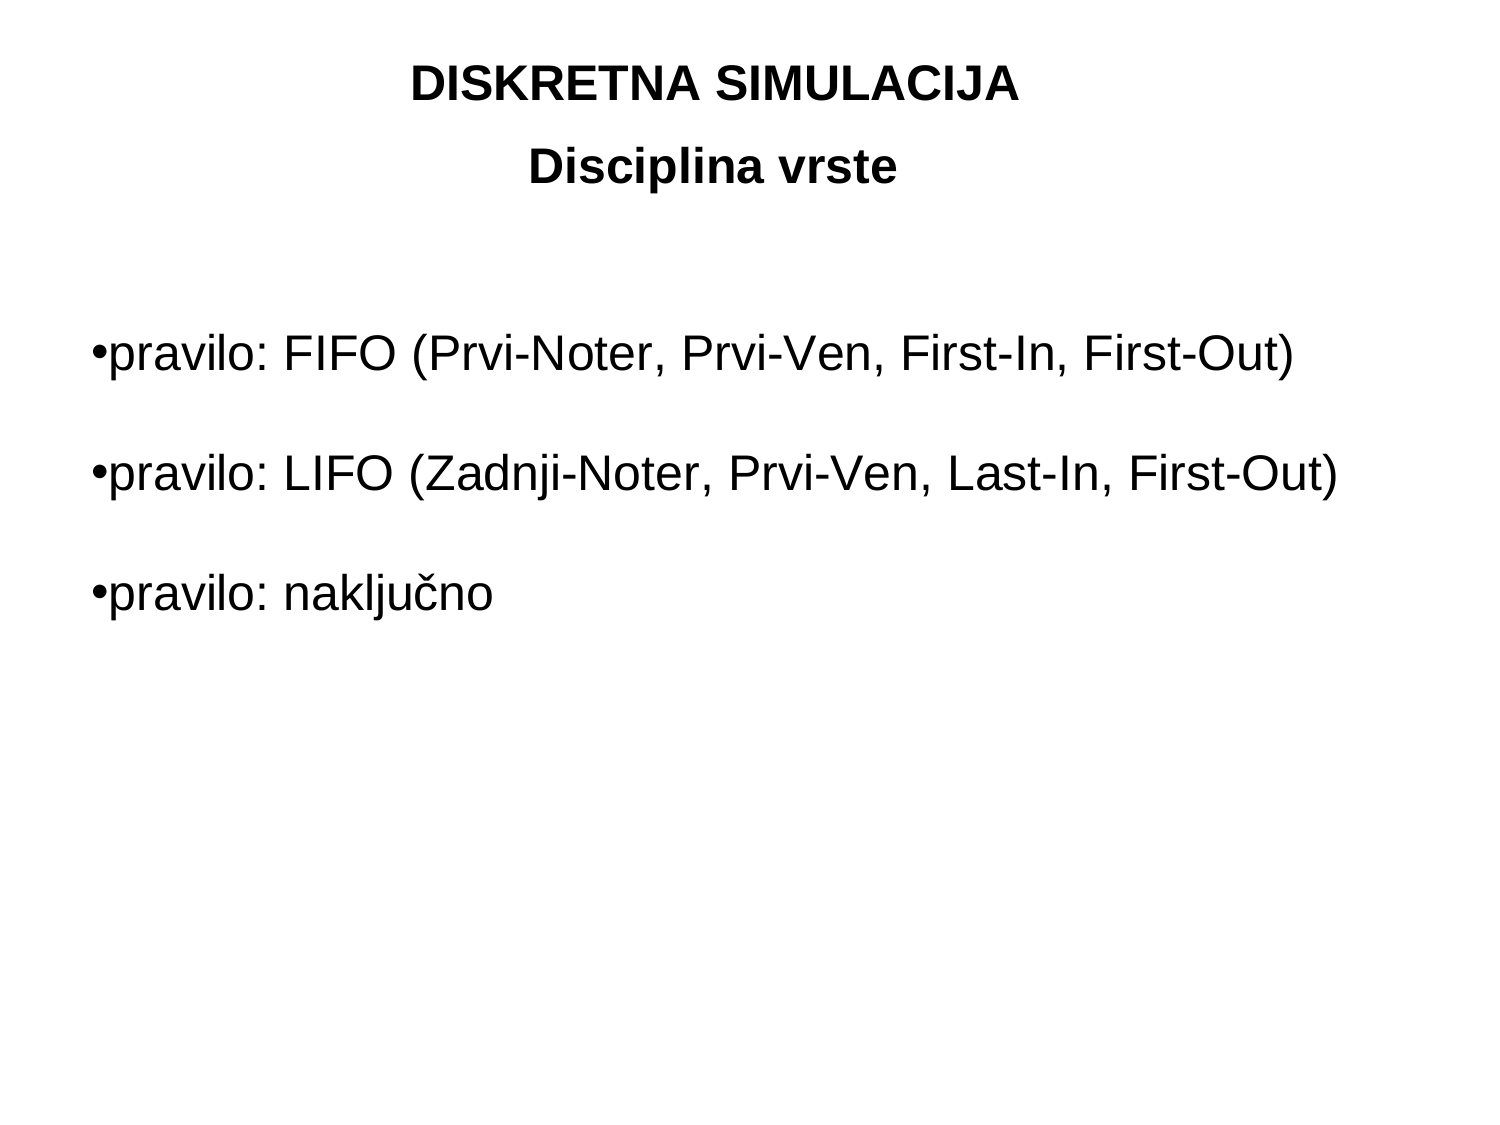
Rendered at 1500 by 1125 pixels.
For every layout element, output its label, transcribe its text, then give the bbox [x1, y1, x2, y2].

text_box Disciplina vrste [513, 125, 1034, 201]
text_box DISKRETNA SIMULACIJA [395, 42, 1353, 119]
text_box pravilo: FIFO (Prvi-Noter, Prvi-Ven, First-In, First-Out) pravilo: LIFO (Zadnji-Noter, Prvi-Ven, Last-In, First-Out) pravilo: naključno [76, 313, 1356, 629]
